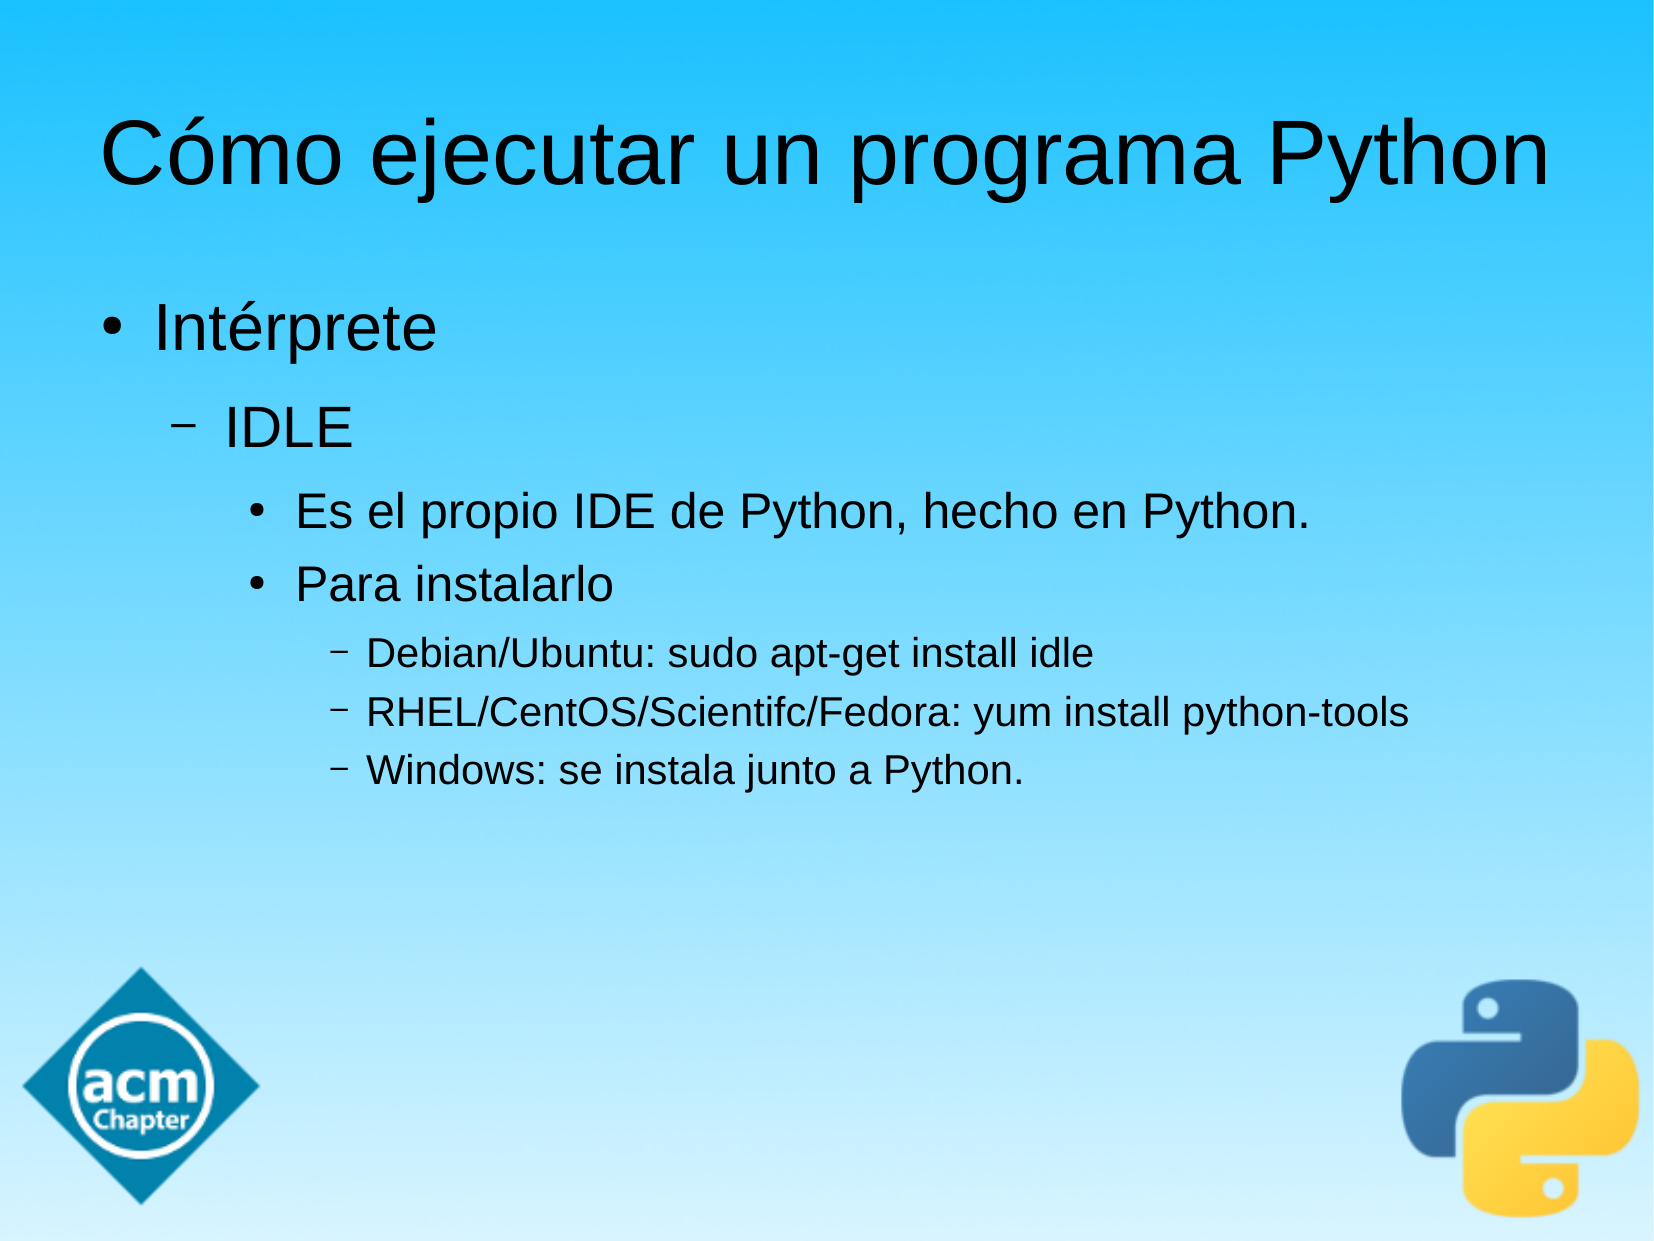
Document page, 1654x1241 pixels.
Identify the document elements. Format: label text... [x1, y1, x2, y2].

list Intérprete IDLE Es el propio IDE de Python, hecho en Python. Para instalarlo Debian/Ubuntu: sudo apt-get install idle RHEL/CentOS/Scientifc/Fedora: yum install python-tools Windows: se instala junto a Python. [82, 290, 1571, 1010]
picture [0, 0, 1654, 1241]
title Cómo ejecutar un programa Python [82, 49, 1571, 257]
